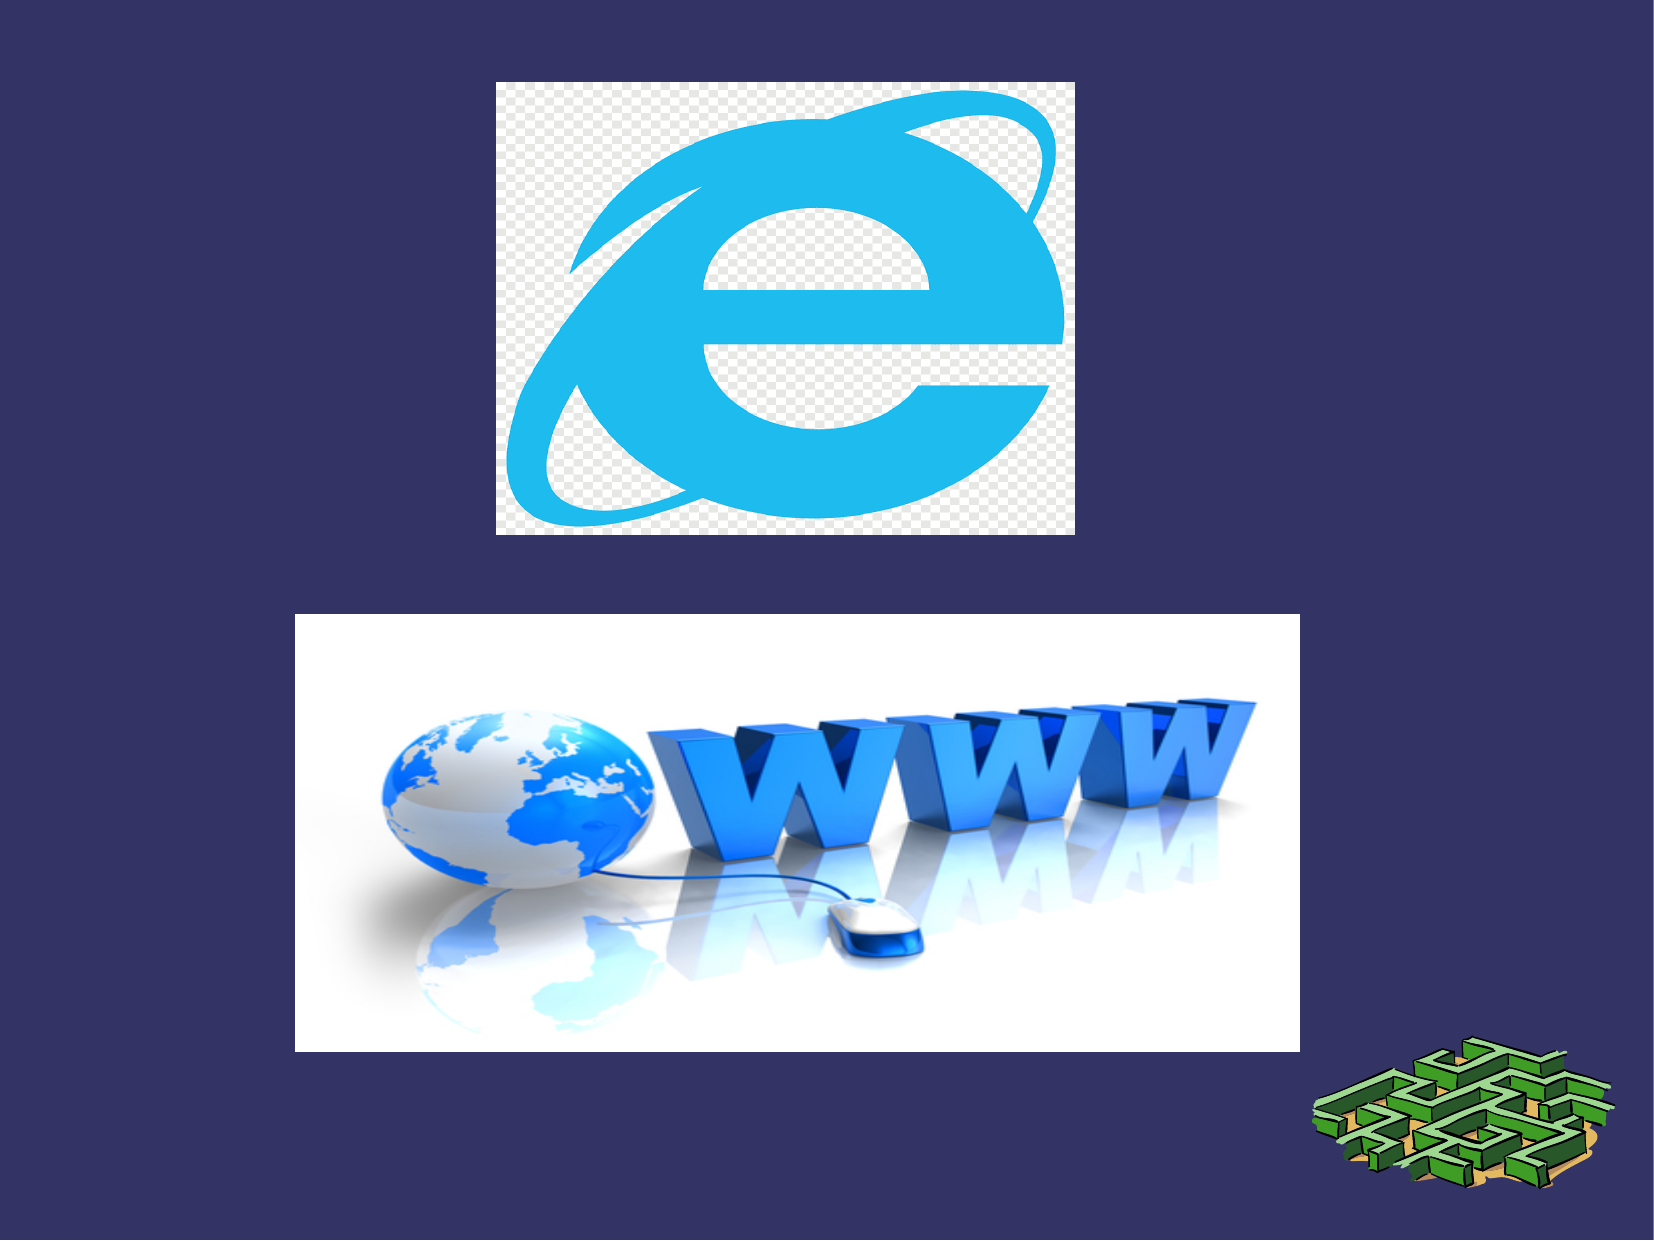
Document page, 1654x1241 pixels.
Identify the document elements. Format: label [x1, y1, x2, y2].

picture [295, 614, 1300, 1052]
picture [496, 82, 1075, 535]
